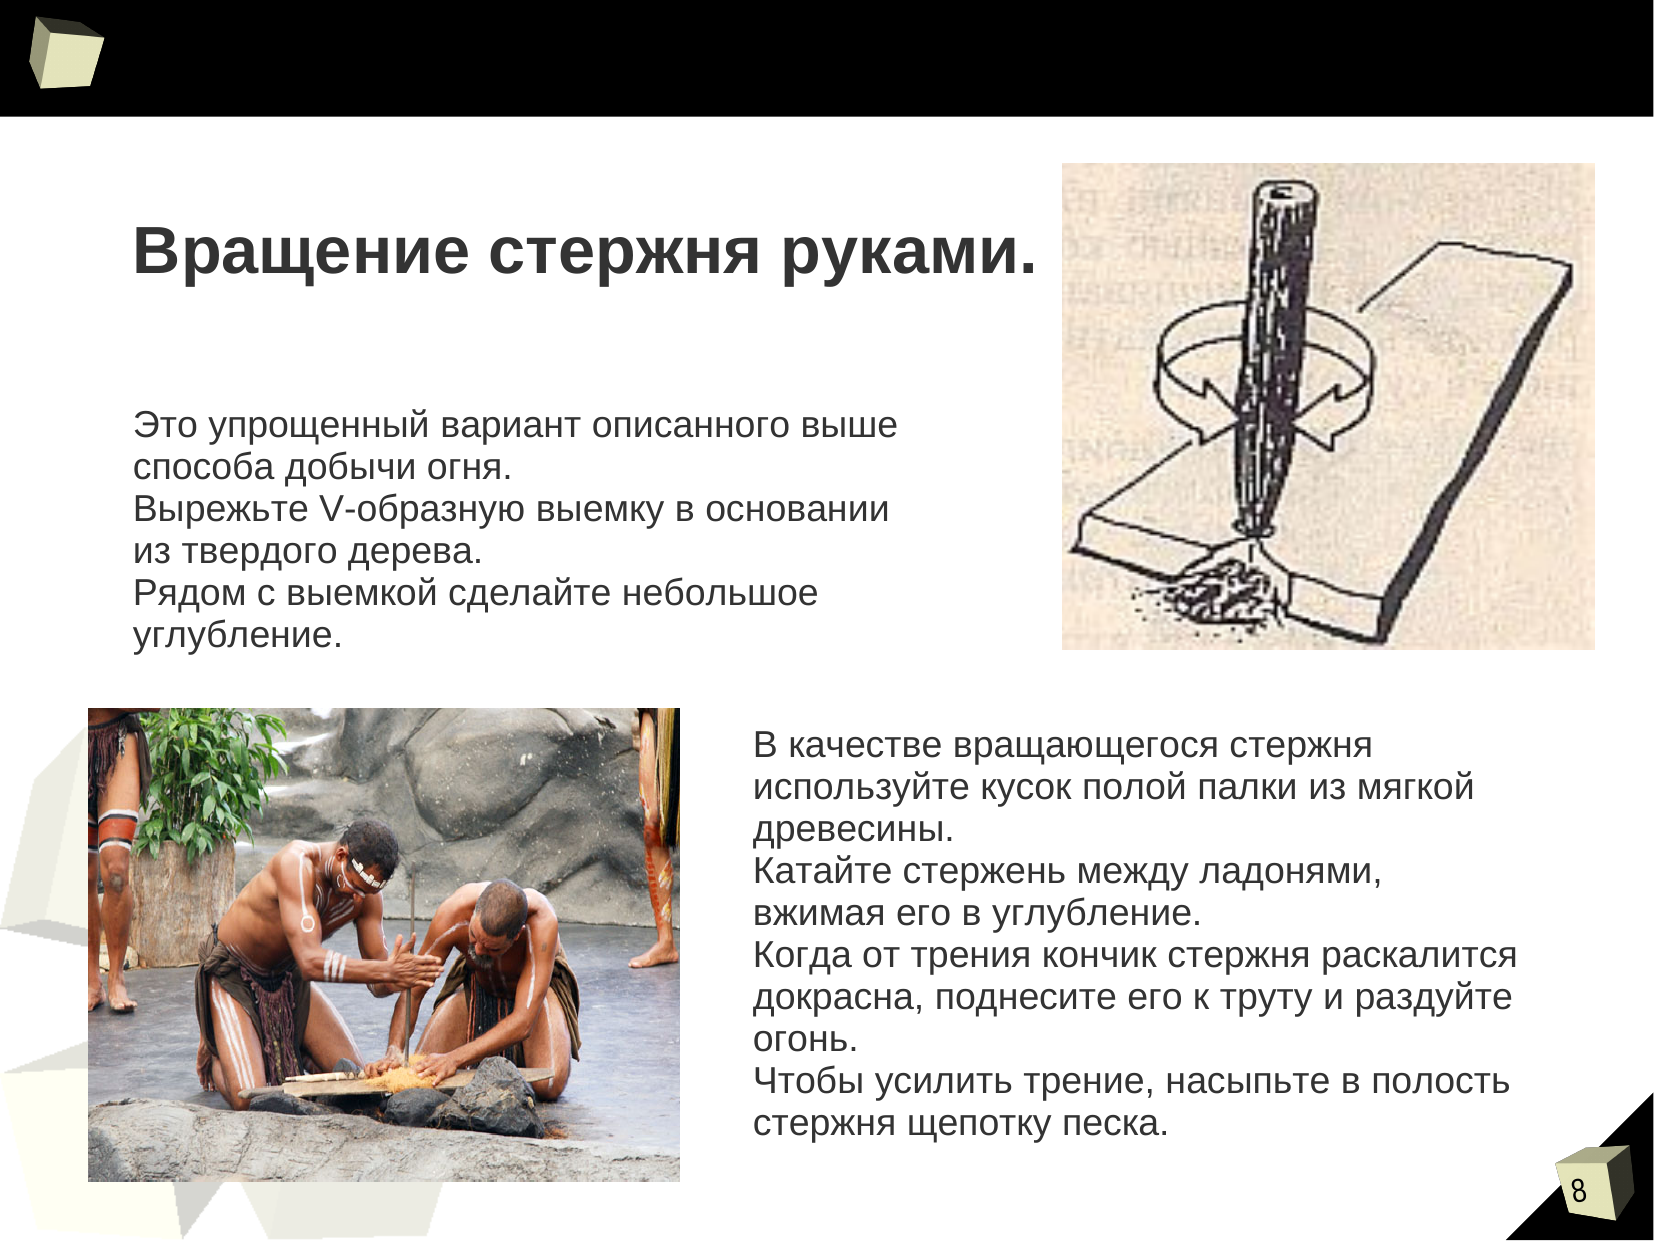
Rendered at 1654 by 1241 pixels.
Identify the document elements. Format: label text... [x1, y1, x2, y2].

picture [1062, 163, 1595, 650]
text_box Вращение стержня руками. [118, 205, 1062, 296]
picture [0, 708, 680, 1241]
text_box Это упрощенный вариант описанного выше способа добычи огня. Вырежьте V-образную выемку в основании из твердого дерева. Рядом с выемкой сделайте небольшое углубление. [118, 354, 945, 709]
text_box В качестве вращающегося стержня используйте кусок полой палки из мягкой древесины. Катайте стержень между ладонями, вжимая его в углубление. Когда от трения кончик стержня раскалится докрасна, поднесите его к труту и раздуйте огонь. Чтобы усилить трение, насыпьте в полость стержня щепотку песка. [738, 716, 1536, 1152]
